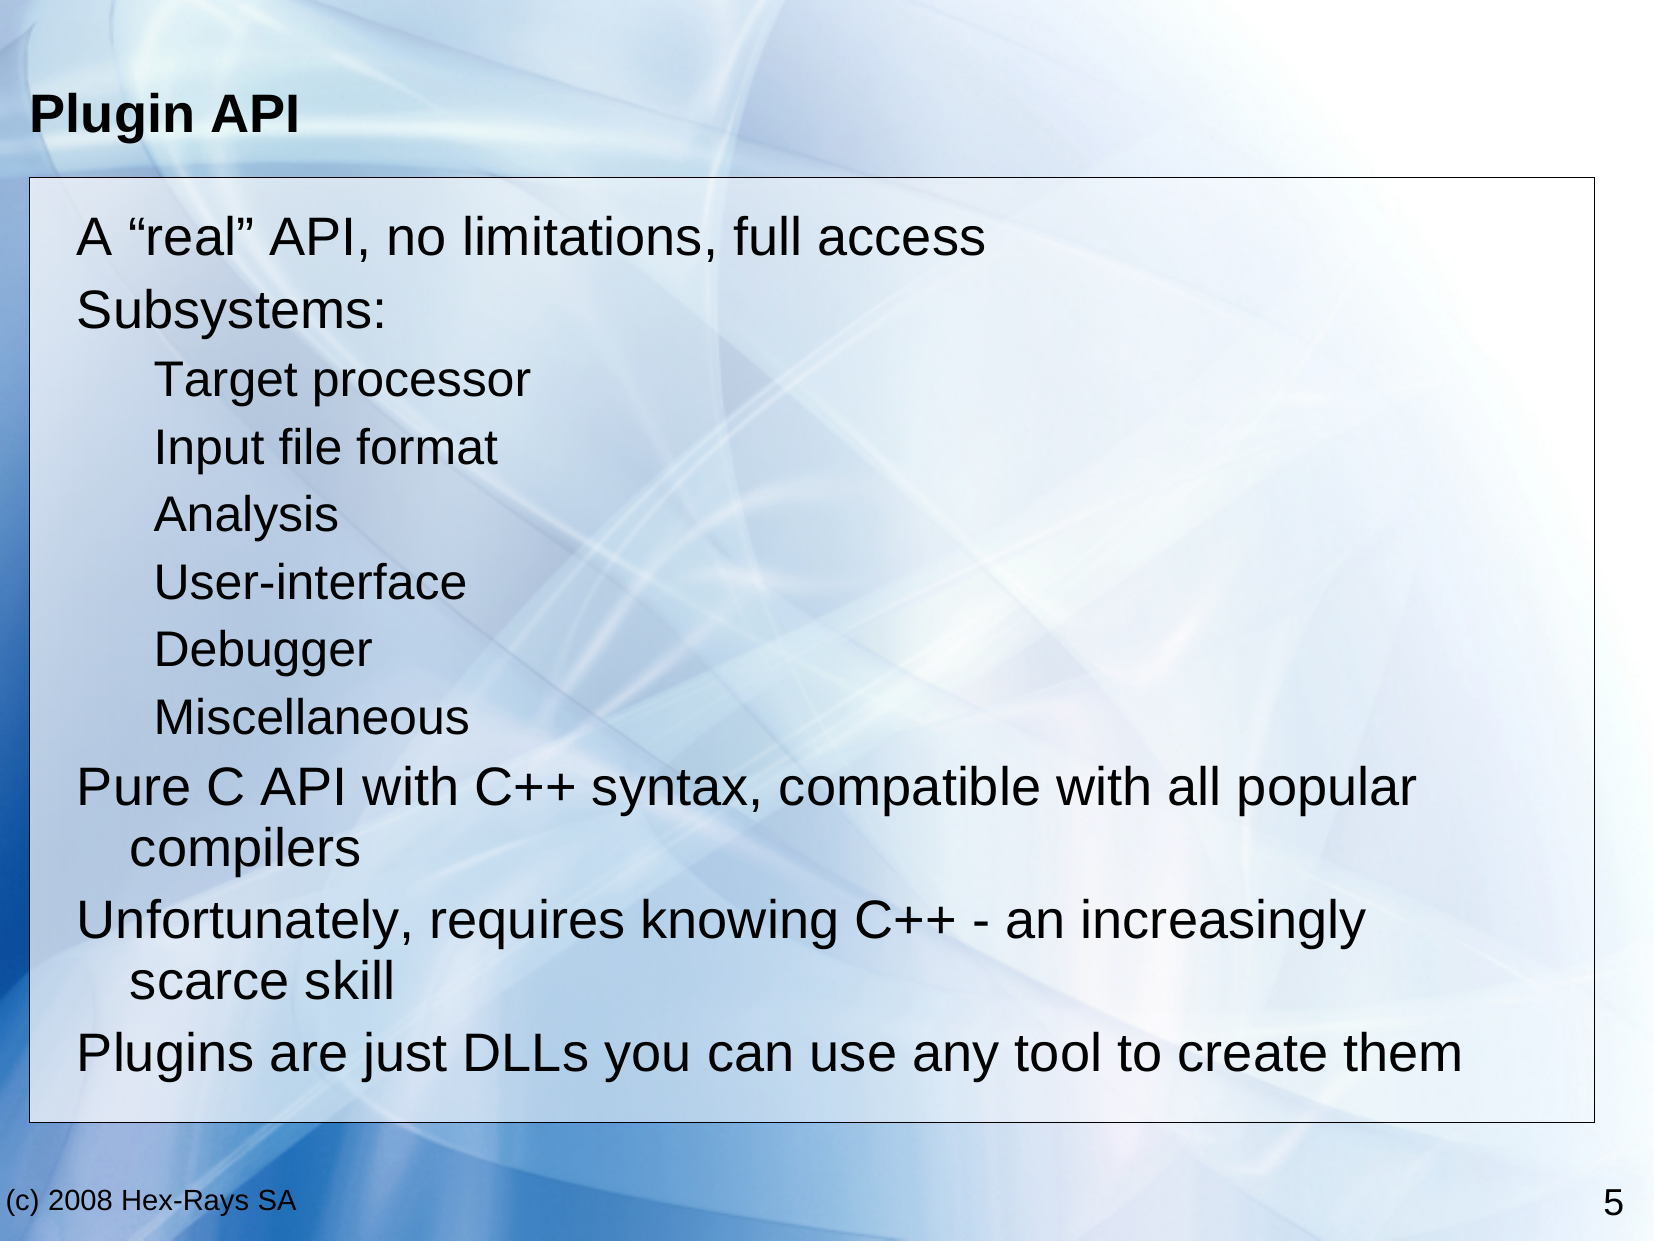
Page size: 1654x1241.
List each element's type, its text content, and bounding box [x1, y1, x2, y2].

title Plugin API [29, 49, 1506, 178]
picture [0, 0, 1654, 1241]
list A “real” API, no limitations, full access Subsystems: Target processor Input file format Analysis User-interface Debugger Miscellaneous Pure C API with C++ syntax, compatible with all popular compilers Unfortunately, requires knowing C++ - an increasingly scarce skill Plugins are just DLLs you can use any tool to create them [59, 206, 1536, 1123]
